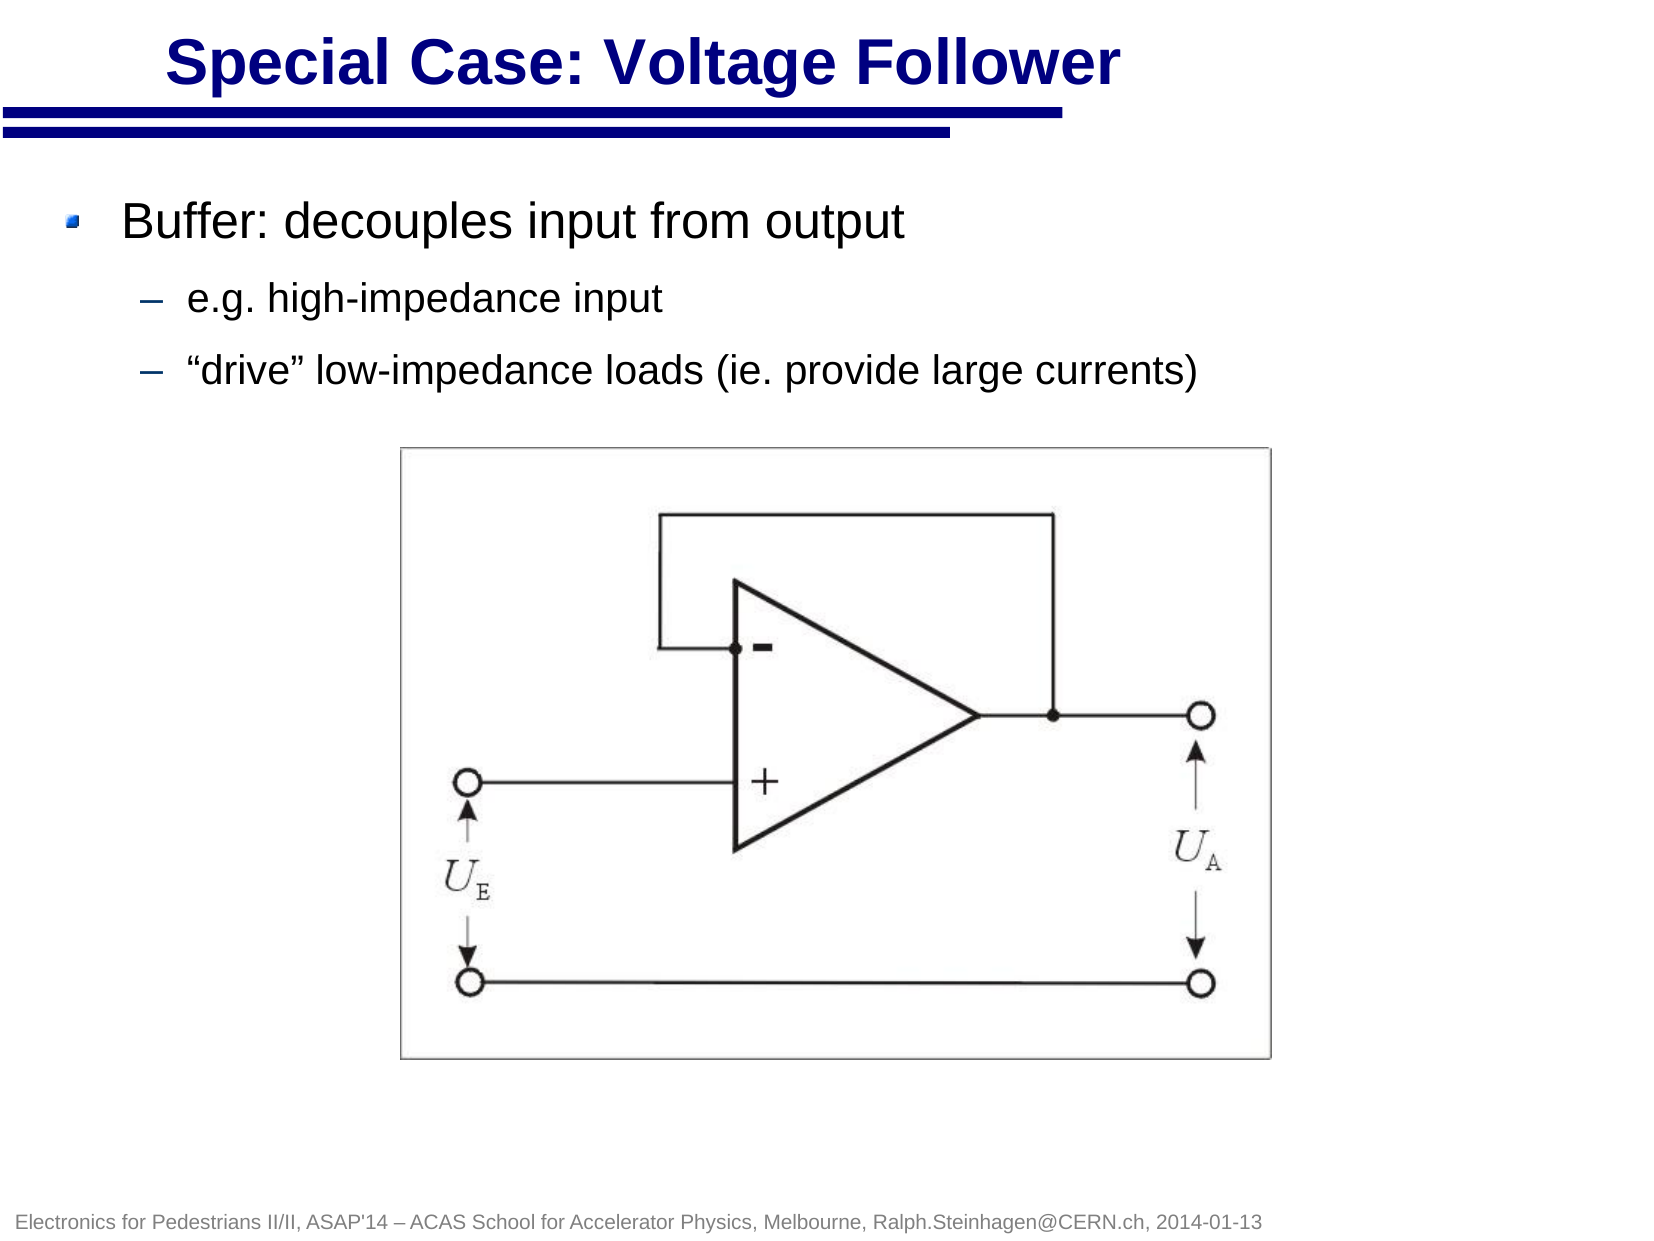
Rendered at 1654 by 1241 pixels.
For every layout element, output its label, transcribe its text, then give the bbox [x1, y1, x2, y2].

title Special Case: Voltage Follower [165, 0, 1323, 124]
list Buffer: decouples input from output e.g. high-impedance input “drive” low-impedance loads (ie. provide large currents) [65, 192, 1628, 1205]
picture [400, 447, 1272, 1060]
